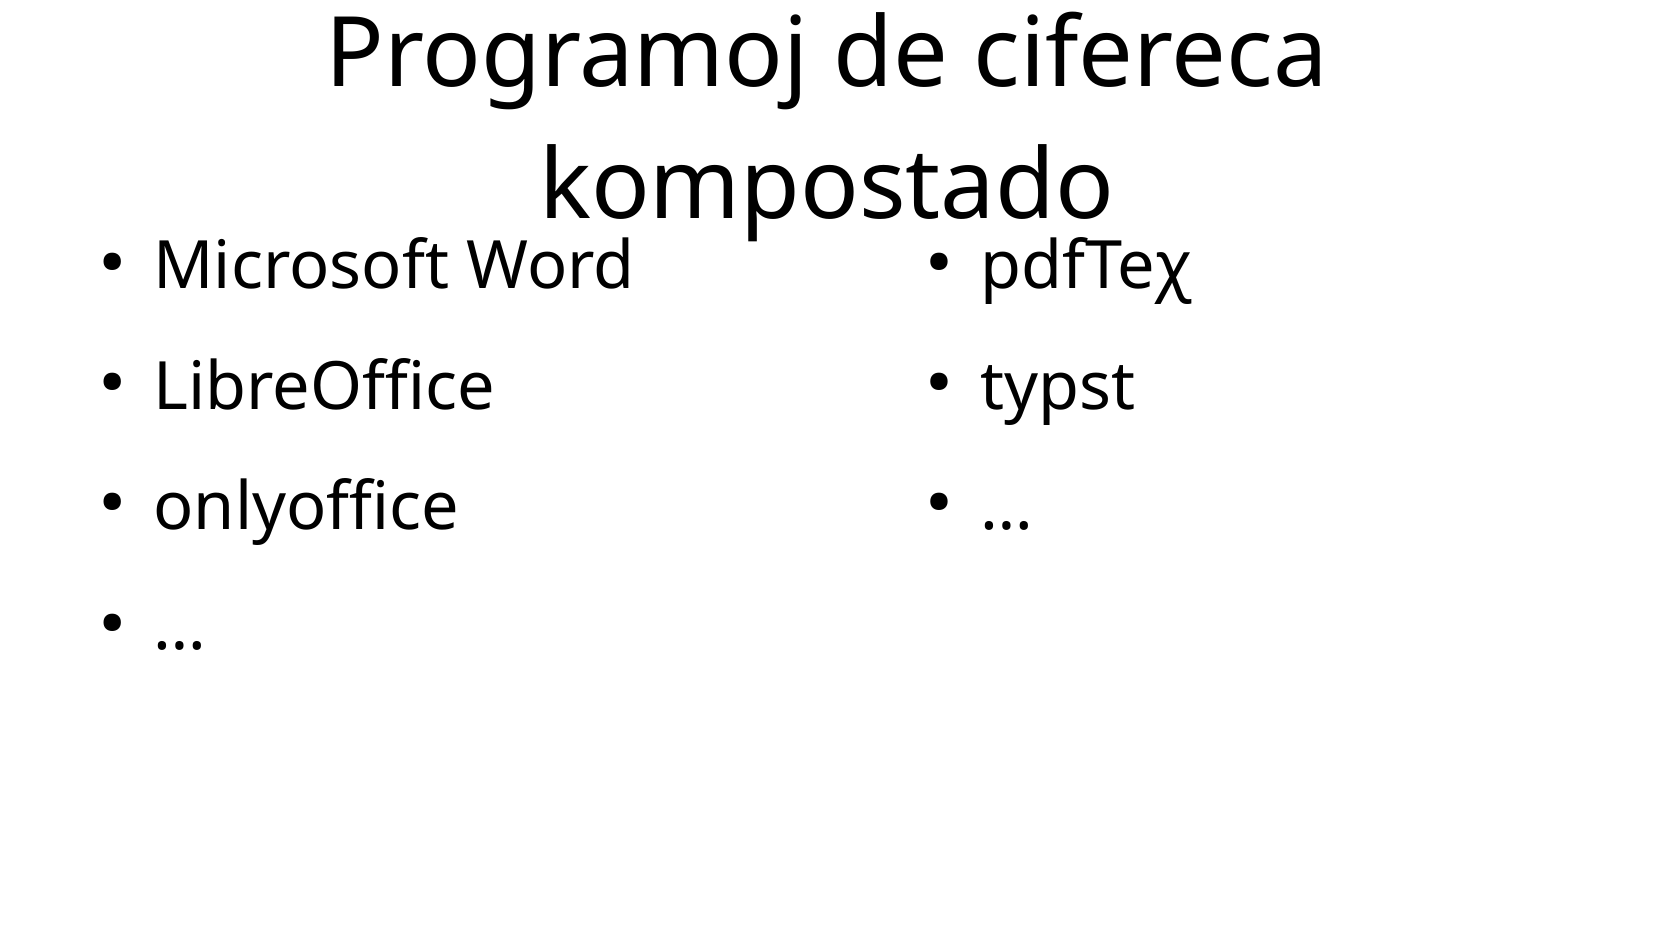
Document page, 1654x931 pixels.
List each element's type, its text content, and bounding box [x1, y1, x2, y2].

list Microsoft Word LibreOffice onlyoffice … [82, 217, 759, 758]
list pdfTeχ typst … [909, 217, 1586, 758]
title Programoj de cifereca kompostado [82, 37, 1571, 193]
